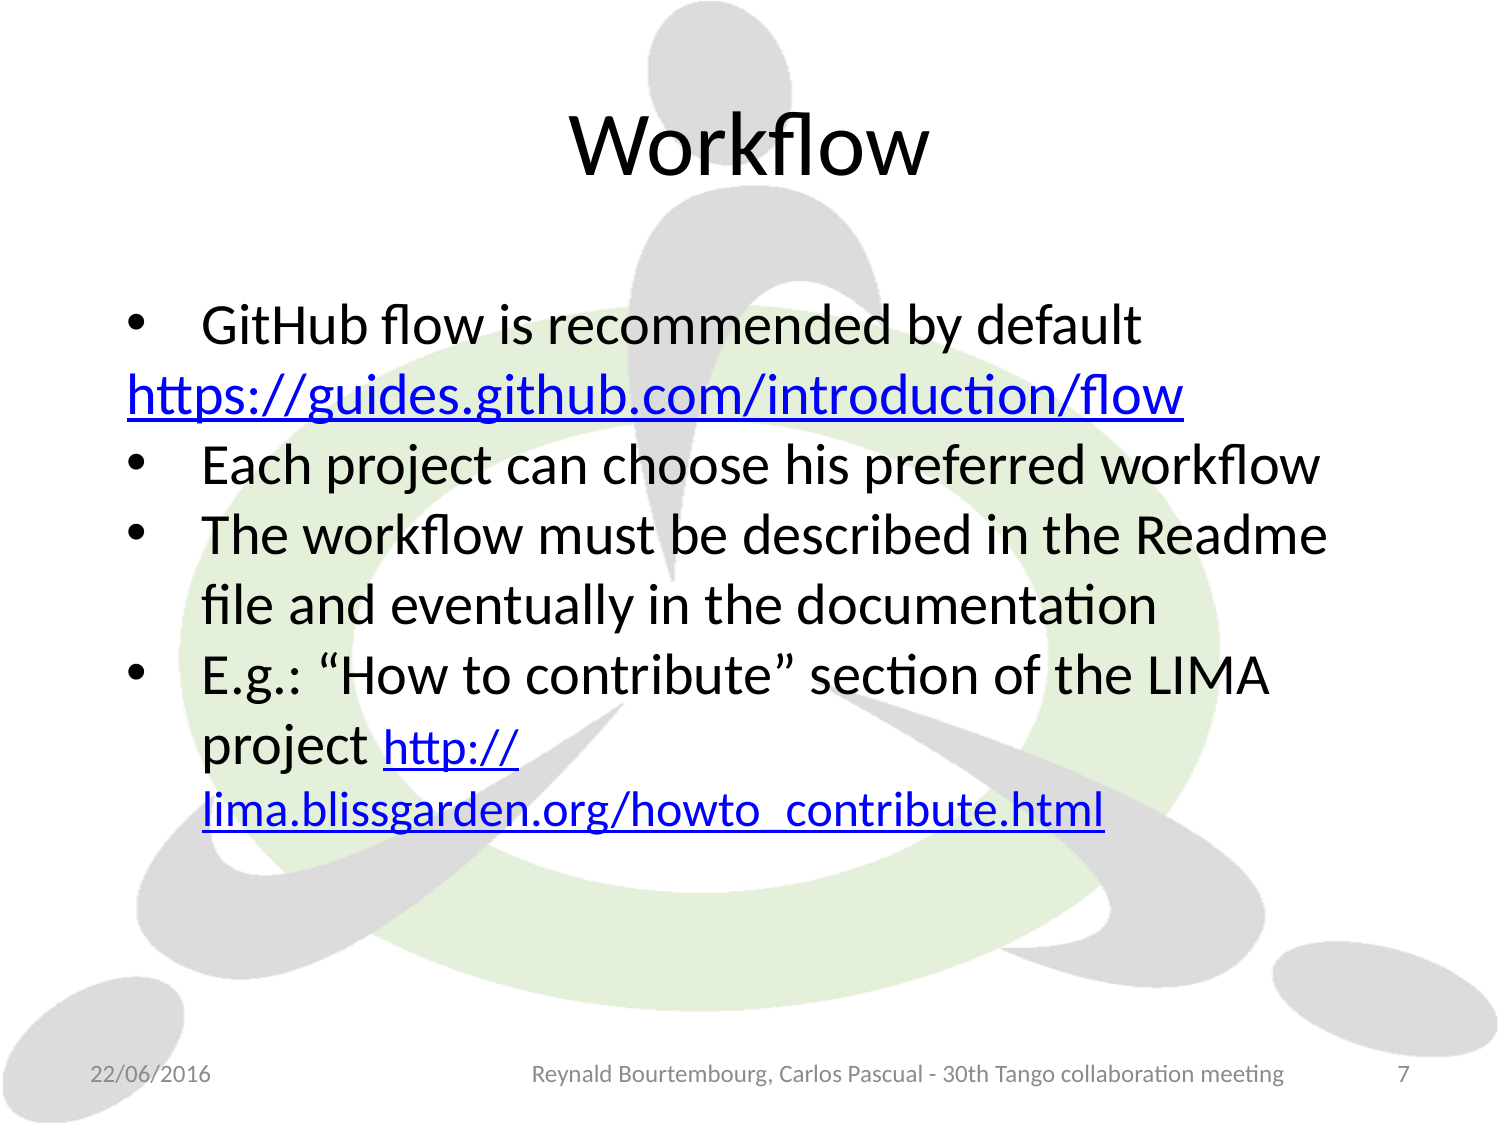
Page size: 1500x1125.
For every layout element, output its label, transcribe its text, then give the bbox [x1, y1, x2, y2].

picture [0, 0, 1500, 1125]
footer Reynald Bourtembourg, Carlos Pascual - 30th Tango collaboration meeting [512, 1042, 1306, 1103]
slide_number <number> [1306, 1042, 1425, 1103]
slide_number 22/06/2016 [75, 1042, 425, 1103]
text_box GitHub flow is recommended by default https://guides.github.com/introduction/flow Each project can choose his preferred workflow The workflow must be described in the Readme file and eventually in the documentation E.g.: “How to contribute” section of the LIMA project http://lima.blissgarden.org/howto_contribute.html [112, 278, 1412, 844]
title Workflow [75, 45, 1425, 233]
